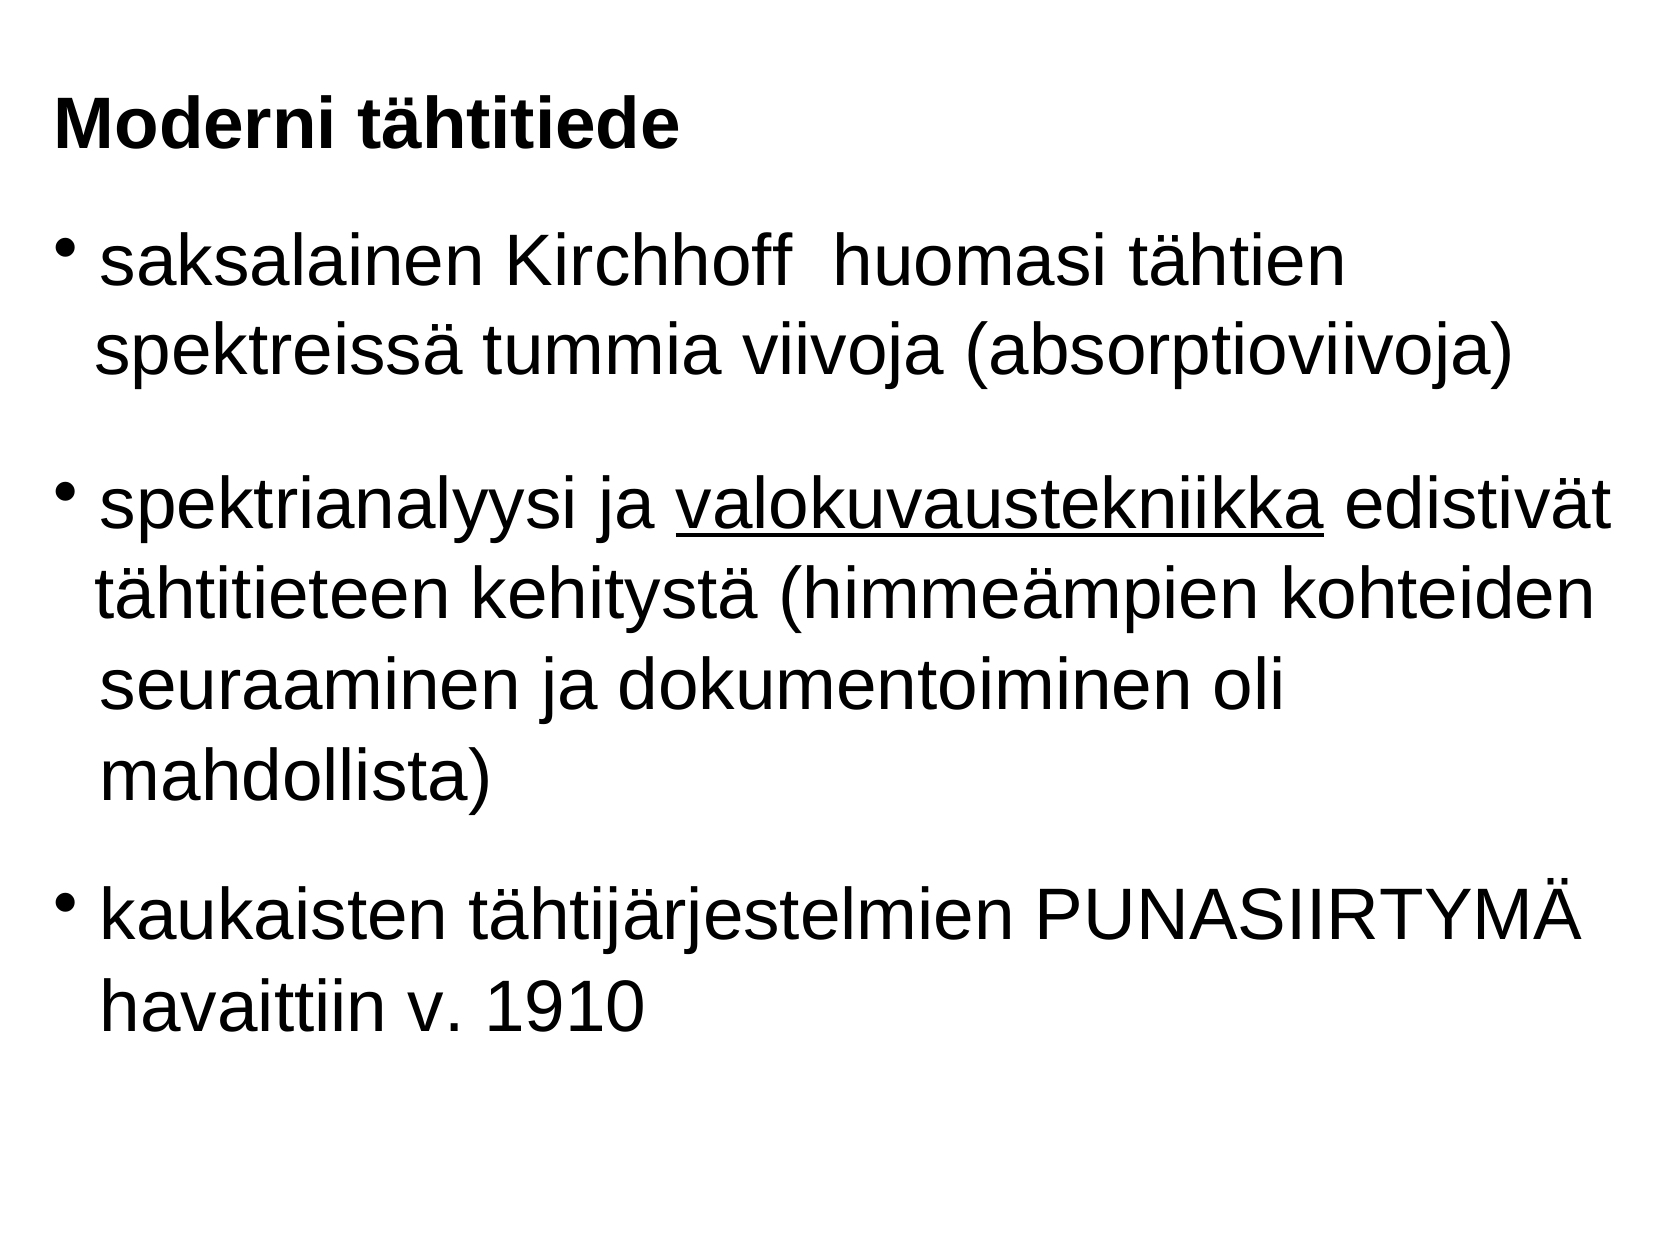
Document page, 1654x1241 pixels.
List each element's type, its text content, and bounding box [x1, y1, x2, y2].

text_box Moderni tähtitiede saksalainen Kirchhoff huomasi tähtien spektreissä tummia viivoja (absorptioviivoja) spektrianalyysi ja valokuvaustekniikka edistivät tähtitieteen kehitystä (himmeämpien kohteiden seuraaminen ja dokumentoiminen oli mahdollista) kaukaisten tähtijärjestelmien PUNASIIRTYMÄ havaittiin v. 1910 [39, 70, 1642, 993]
